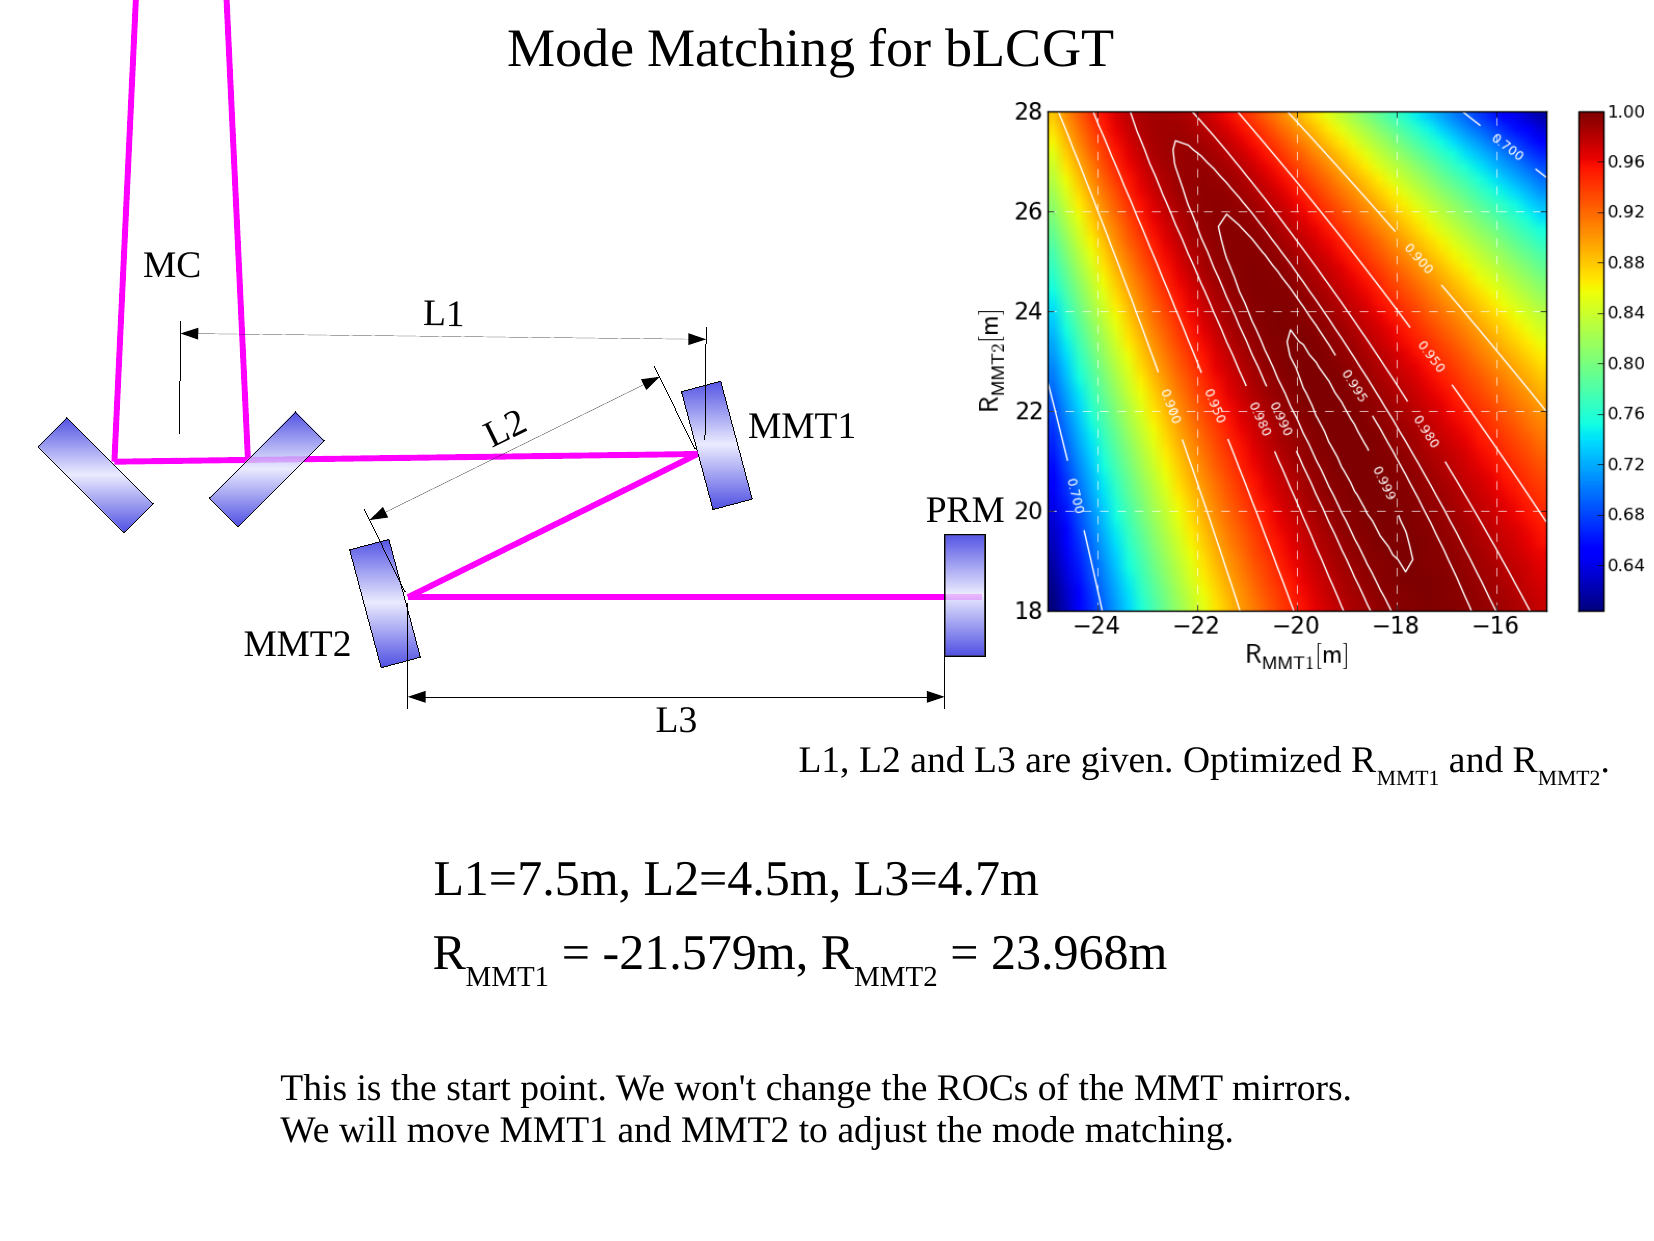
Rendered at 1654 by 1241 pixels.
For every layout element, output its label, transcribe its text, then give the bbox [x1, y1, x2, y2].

text_box [349, 539, 407, 668]
text_box [944, 543, 986, 657]
text_box This is the start point. We won't change the ROCs of the MMT mirrors. We will move MMT1 and MMT2 to adjust the mode matching. [265, 1059, 1371, 1166]
text_box MMT2 [228, 615, 367, 676]
text_box [38, 417, 154, 533]
text_box Mode Matching for bLCGT [492, 10, 1127, 92]
text_box PRM [910, 482, 1020, 543]
text_box L1, L2 and L3 are given. Optimized RMMT1 and RMMT2. [783, 731, 1623, 800]
text_box [209, 411, 325, 527]
text_box MMT1 [733, 397, 872, 458]
text_box [408, 610, 421, 661]
text_box RMMT1 = -21.579m, RMMT2 = 23.968m [417, 918, 1176, 1004]
text_box MC [128, 236, 217, 297]
picture [978, 102, 1645, 669]
text_box L1=7.5m, L2=4.5m, L3=4.7m [418, 843, 1051, 918]
text_box [681, 381, 753, 510]
